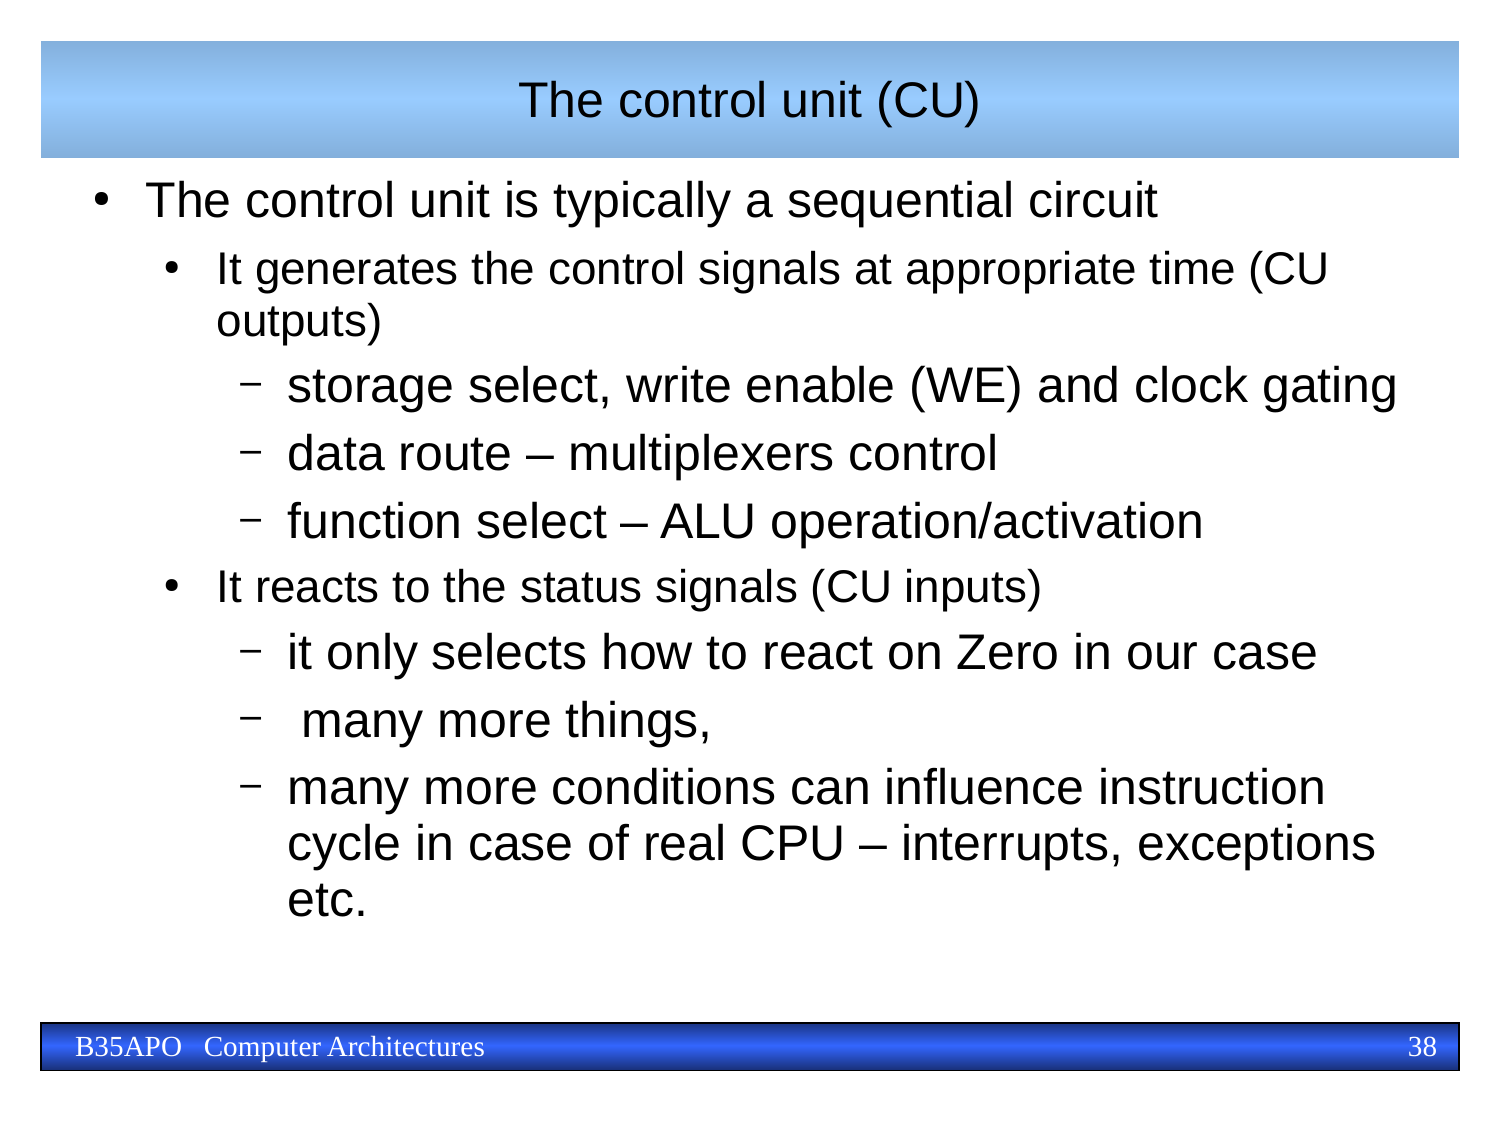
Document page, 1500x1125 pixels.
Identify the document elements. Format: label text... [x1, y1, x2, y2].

title The control unit (CU) [41, 41, 1459, 158]
list The control unit is typically a sequential circuit It generates the control signals at appropriate time (CU outputs) storage select, write enable (WE) and clock gating data route – multiplexers control function select – ALU operation/activation It reacts to the status signals (CU inputs) it only selects how to react on Zero in our case many more things, many more conditions can influence instruction cycle in case of real CPU – interrupts, exceptions etc. [75, 172, 1426, 988]
